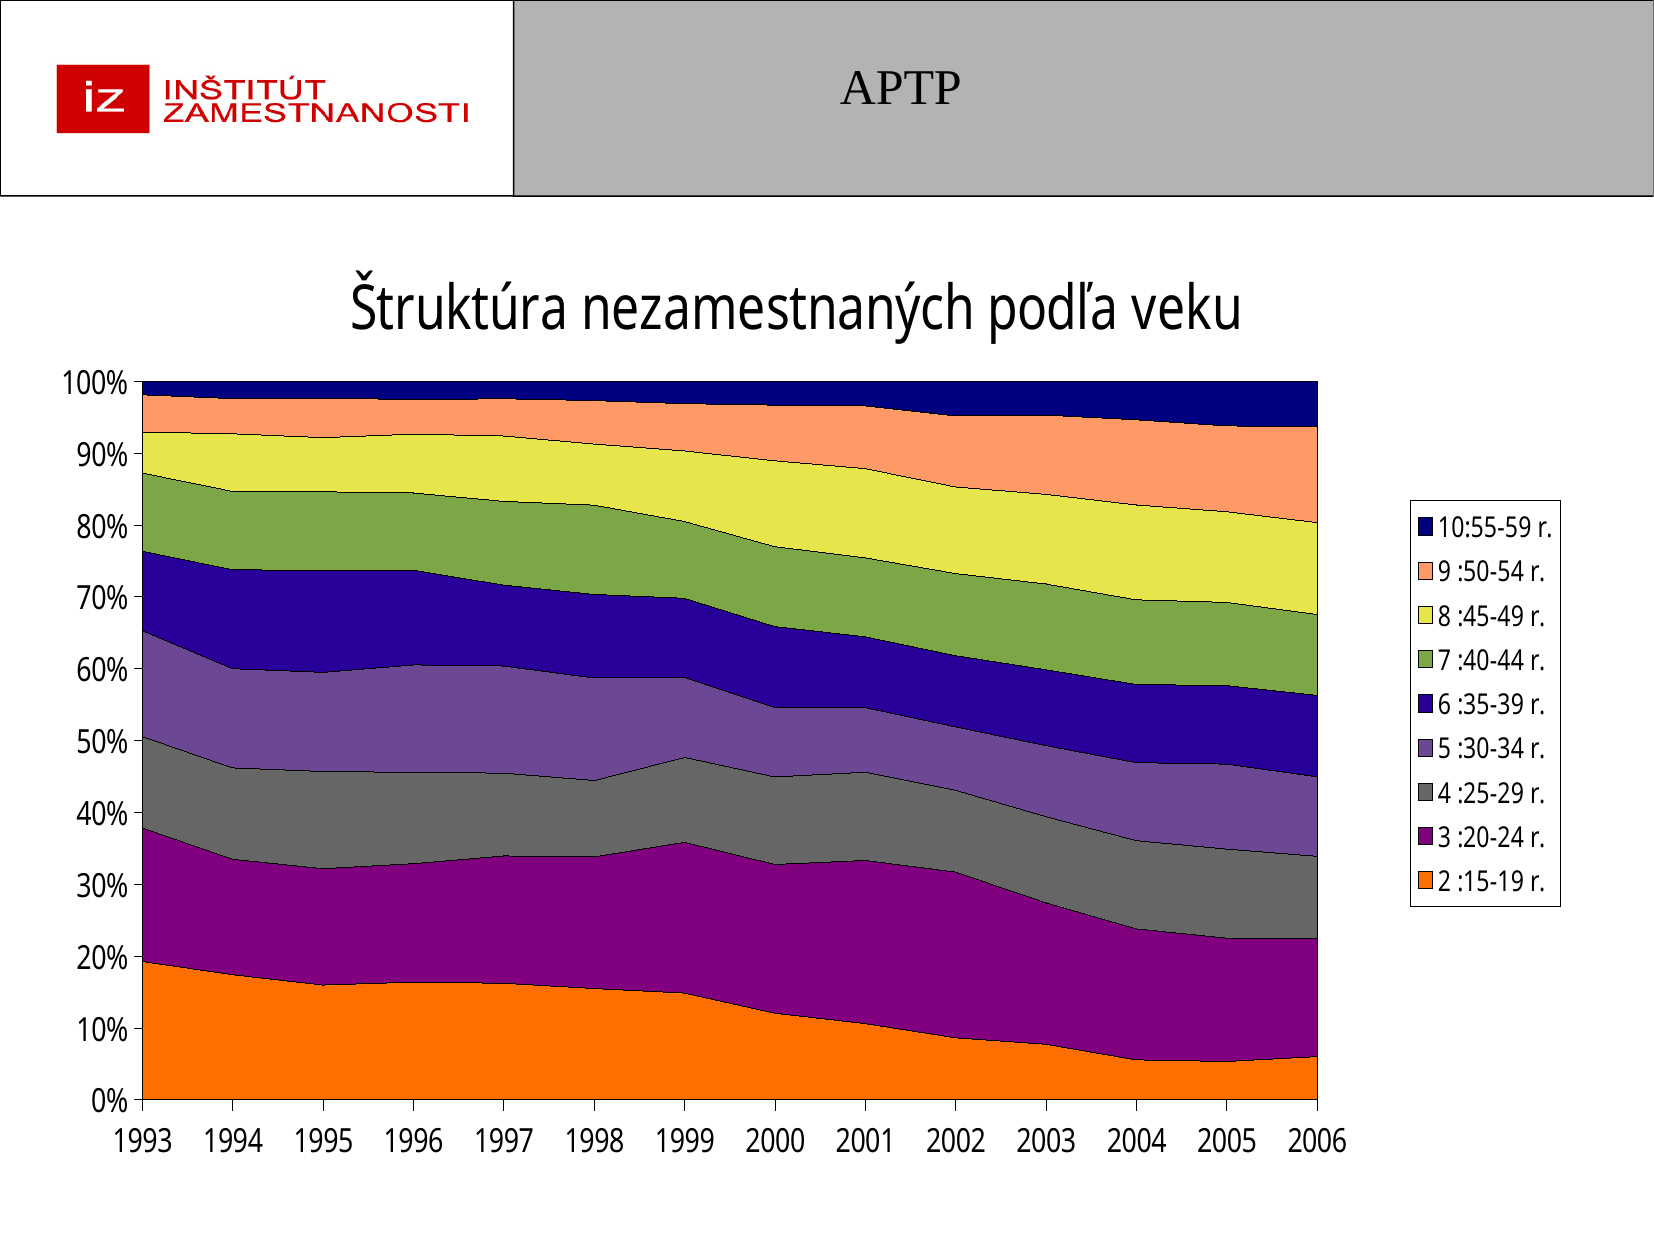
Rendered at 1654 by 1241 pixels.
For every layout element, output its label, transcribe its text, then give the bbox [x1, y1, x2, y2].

text_box APTP [800, 59, 1329, 130]
picture [5, 5, 513, 190]
text_box [0, 0, 1654, 197]
chart [29, 226, 1625, 1182]
